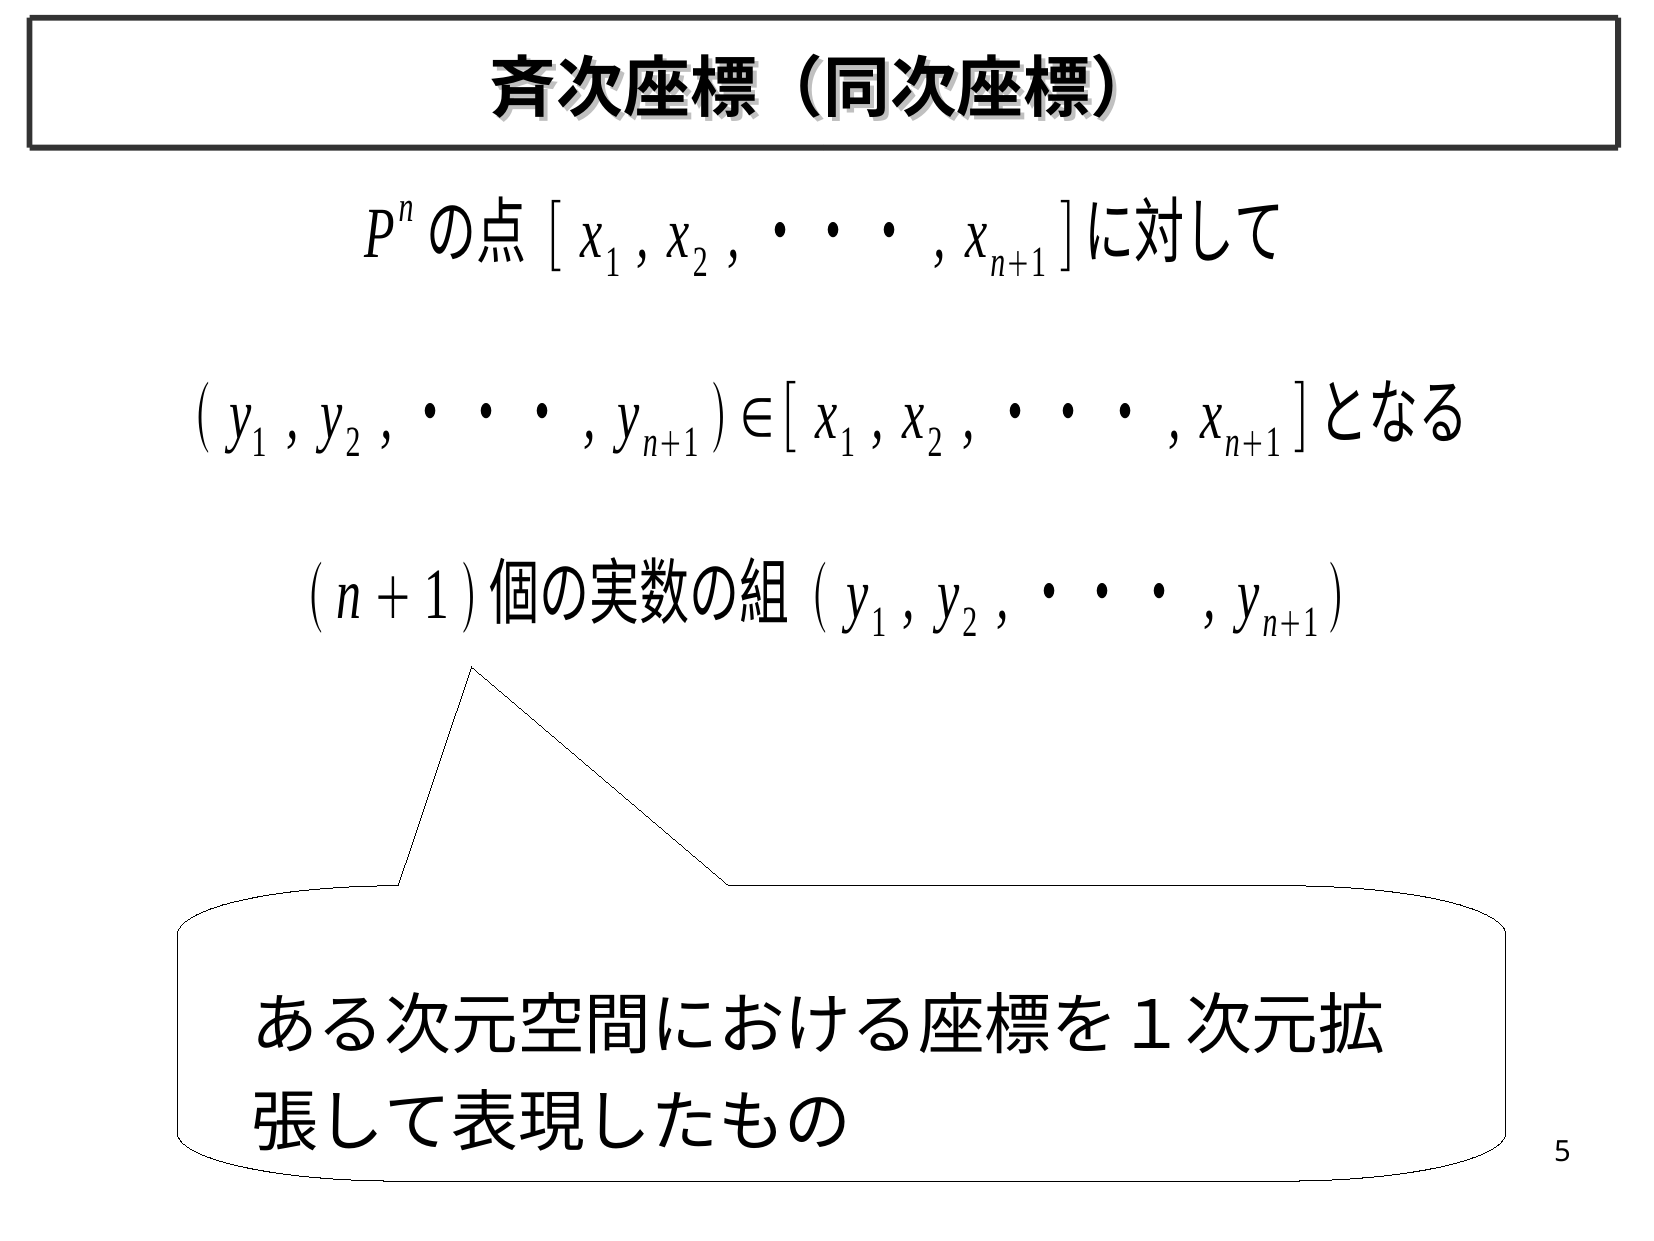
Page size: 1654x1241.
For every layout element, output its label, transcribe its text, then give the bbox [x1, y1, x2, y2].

text_box ある次元空間における座標を１次元拡張して表現したもの [236, 963, 1418, 1123]
chart [173, 181, 1483, 648]
text_box 斉次座標（同次座標） [29, 17, 1619, 148]
text_box [177, 666, 1506, 1182]
